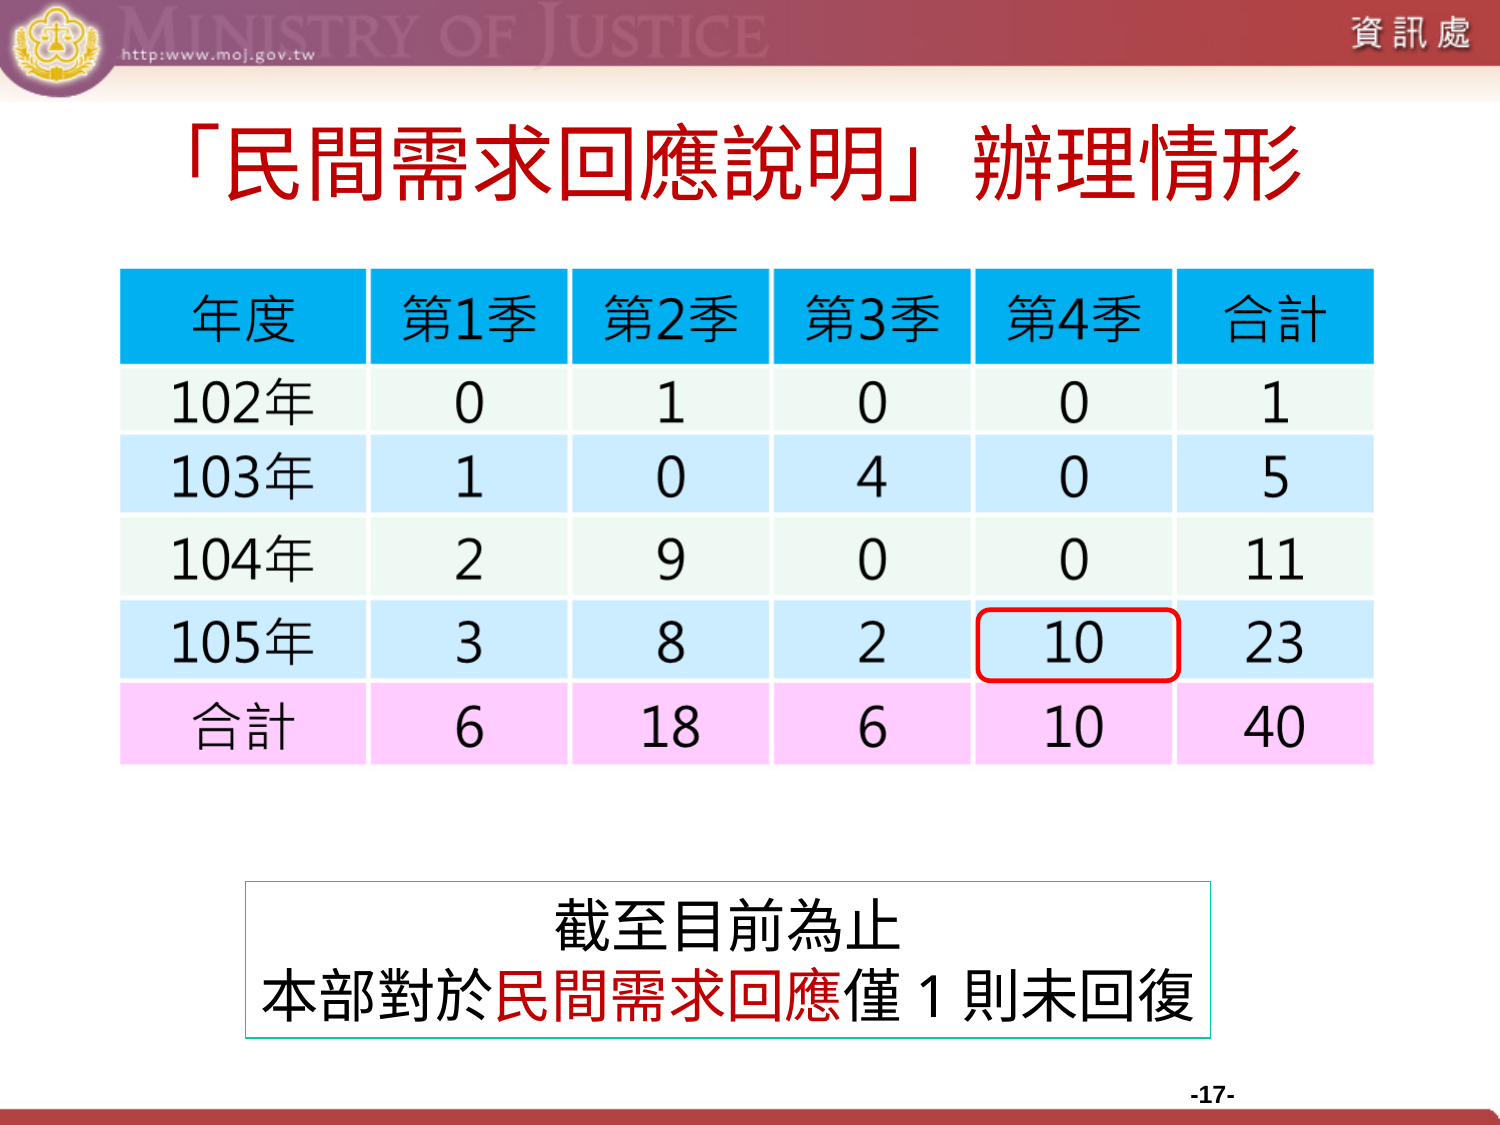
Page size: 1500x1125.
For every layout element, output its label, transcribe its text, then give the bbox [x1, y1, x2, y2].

text_box 「民間需求回應說明」辦理情形 [123, 103, 1333, 220]
text_box 截至目前為止 本部對於民間需求回應僅1則未回復 [254, 881, 1203, 1038]
text_box -17- [1175, 1070, 1488, 1109]
picture [117, 266, 1377, 789]
